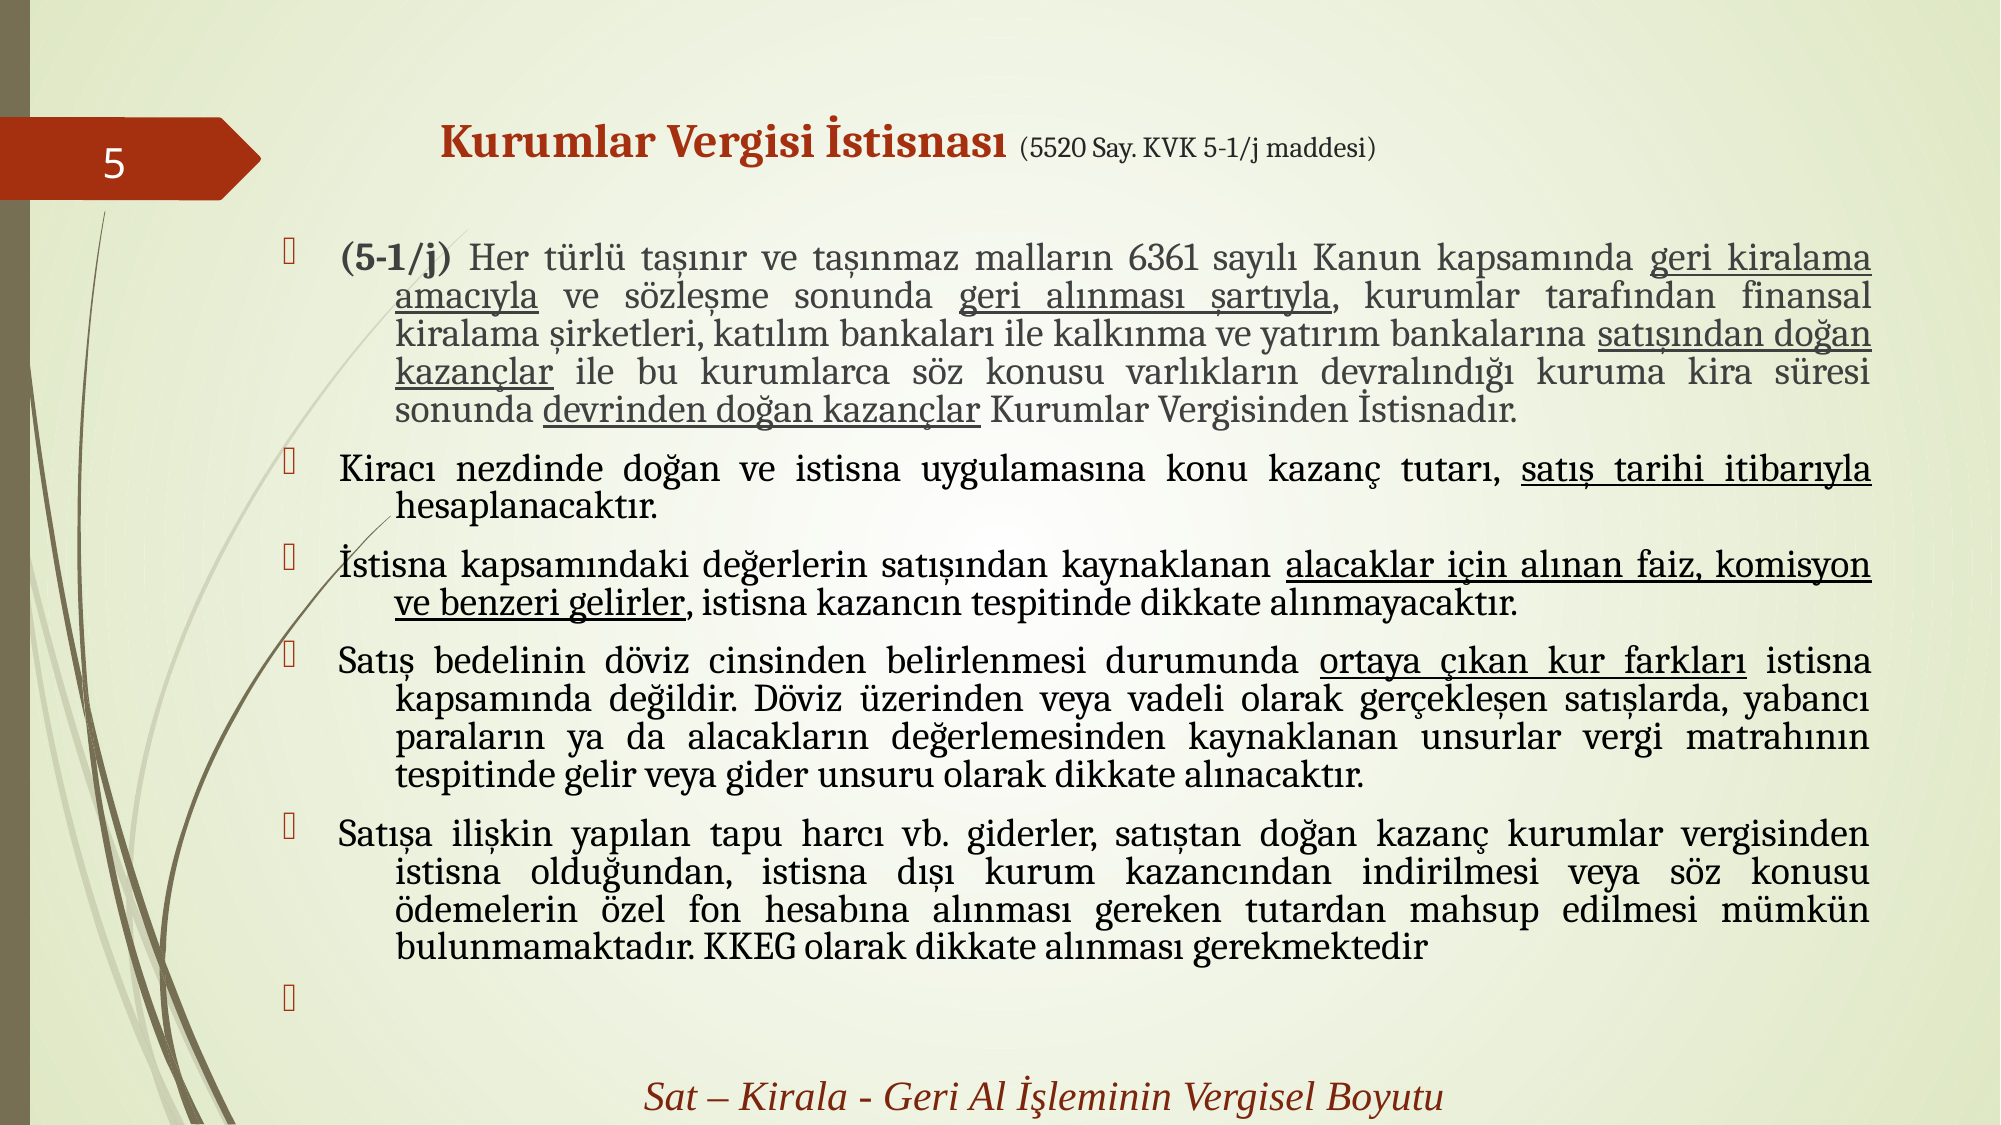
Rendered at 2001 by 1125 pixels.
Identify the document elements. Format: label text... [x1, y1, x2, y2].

list (5-1/j) Her türlü taşınır ve taşınmaz malların 6361 sayılı Kanun kapsamında geri kiralama amacıyla ve sözleşme sonunda geri alınması şartıyla, kurumlar tarafından finansal kiralama şirketleri, katılım bankaları ile kalkınma ve yatırım bankalarına satışından doğan kazançlar ile bu kurumlarca söz konusu varlıkların devralındığı kuruma kira süresi sonunda devrinden doğan kazançlar Kurumlar Vergisinden İstisnadır. Kiracı nezdinde doğan ve istisna uygulamasına konu kazanç tutarı, satış tarihi itibarıyla hesaplanacaktır. İstisna kapsamındaki değerlerin satışından kaynaklanan alacaklar için alınan faiz, komisyon ve benzeri gelirler, istisna kazancın tespitinde dikkate alınmayacaktır. Satış bedelinin döviz cinsinden belirlenmesi durumunda ortaya çıkan kur farkları istisna kapsamında değildir. Döviz üzerinden veya vadeli olarak gerçekleşen satışlarda, yabancı paraların ya da alacakların değerlemesinden kaynaklanan unsurlar vergi matrahının tespitinde gelir veya gider unsuru olarak dikkate alınacaktır. Satışa ilişkin yapılan tapu harcı vb. giderler, satıştan doğan kazanç kurumlar vergisinden istisna olduğundan, istisna dışı kurum kazancından indirilmesi veya söz konusu ödemelerin özel fon hesabına alınması gereken tutardan mahsup edilmesi mümkün bulunmamaktadır. KKEG olarak dikkate alınması gerekmektedir [267, 233, 1888, 1062]
title Kurumlar Vergisi İstisnası (5520 Say. KVK 5-1/j maddesi) [425, 102, 1888, 233]
text_box [87, 129, 216, 190]
text_box Sat – Kirala - Geri Al İşleminin Vergisel Boyutu [424, 1061, 1675, 1122]
